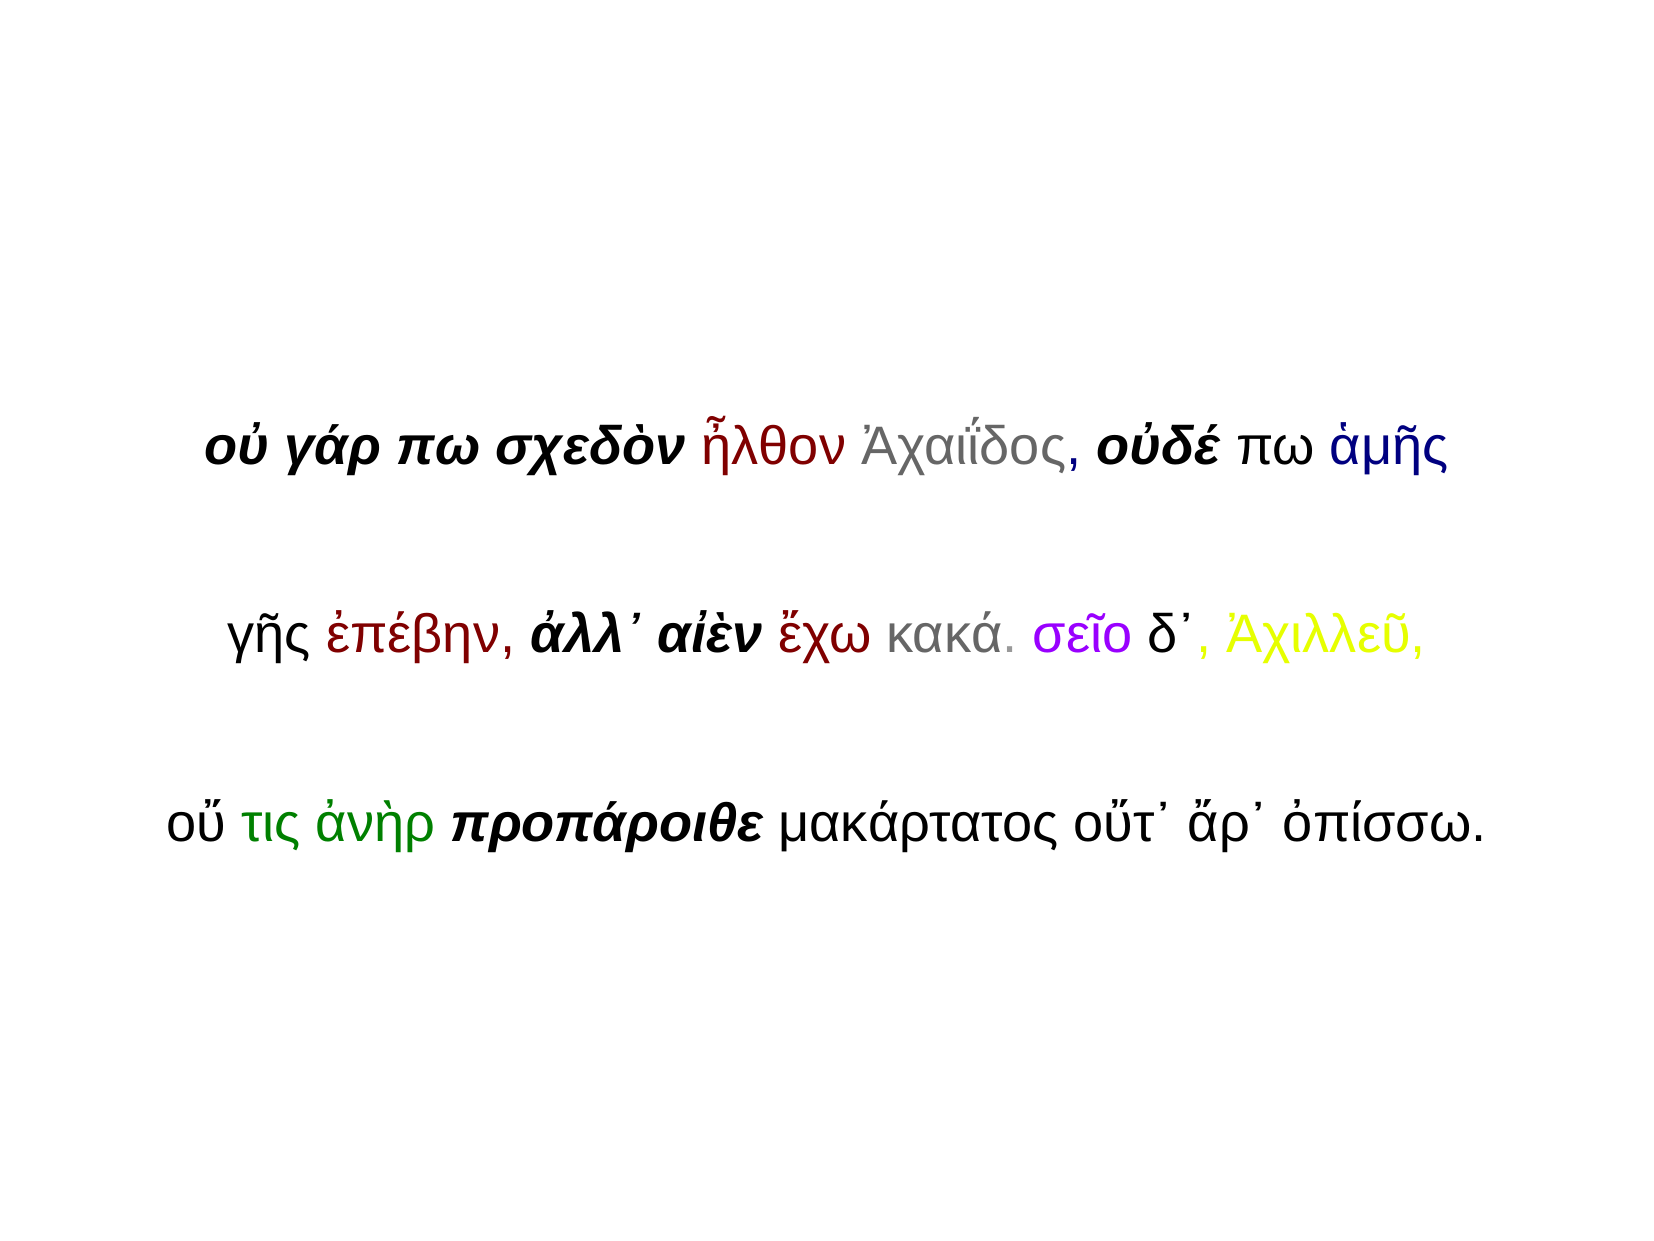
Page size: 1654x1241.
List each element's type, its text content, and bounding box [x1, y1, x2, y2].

subtitle οὐ γάρ πω σχεδὸν ἦλθον Ἀχαιΐδος, οὐδέ πω ἁμῆς γῆς ἐπέβην, ἀλλ᾽ αἰὲν ἔχω κακά. σεῖο δ᾽, Ἀχιλλεῦ, οὔ τις ἀνὴρ προπάροιθε μακάρτατος οὔτ᾽ ἄρ᾽ ὀπίσσω. [82, 318, 1571, 1039]
